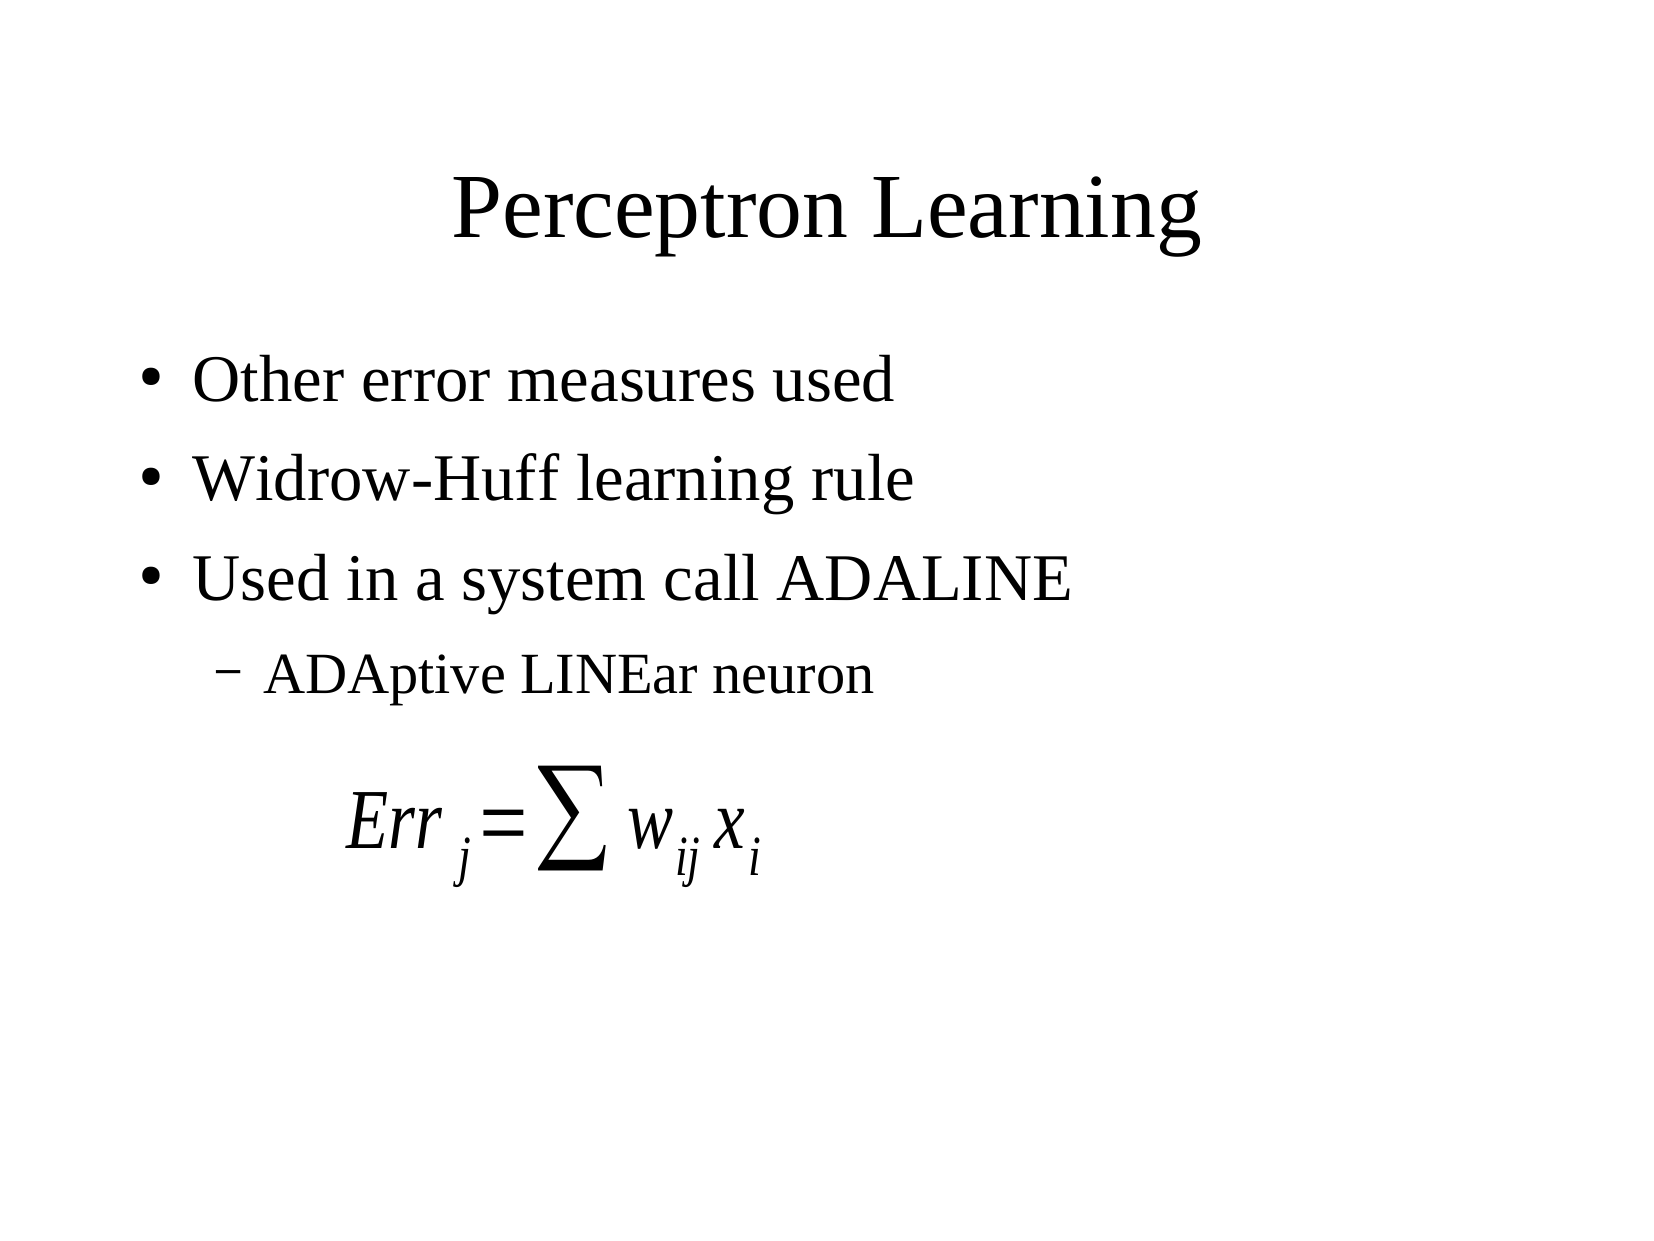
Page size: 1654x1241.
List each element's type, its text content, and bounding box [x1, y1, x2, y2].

list Other error measures used Widrow-Huff learning rule Used in a system call ADALINE ADAptive LINEar neuron [121, 344, 1534, 744]
chart [324, 762, 788, 889]
title Perceptron Learning [121, 102, 1534, 311]
